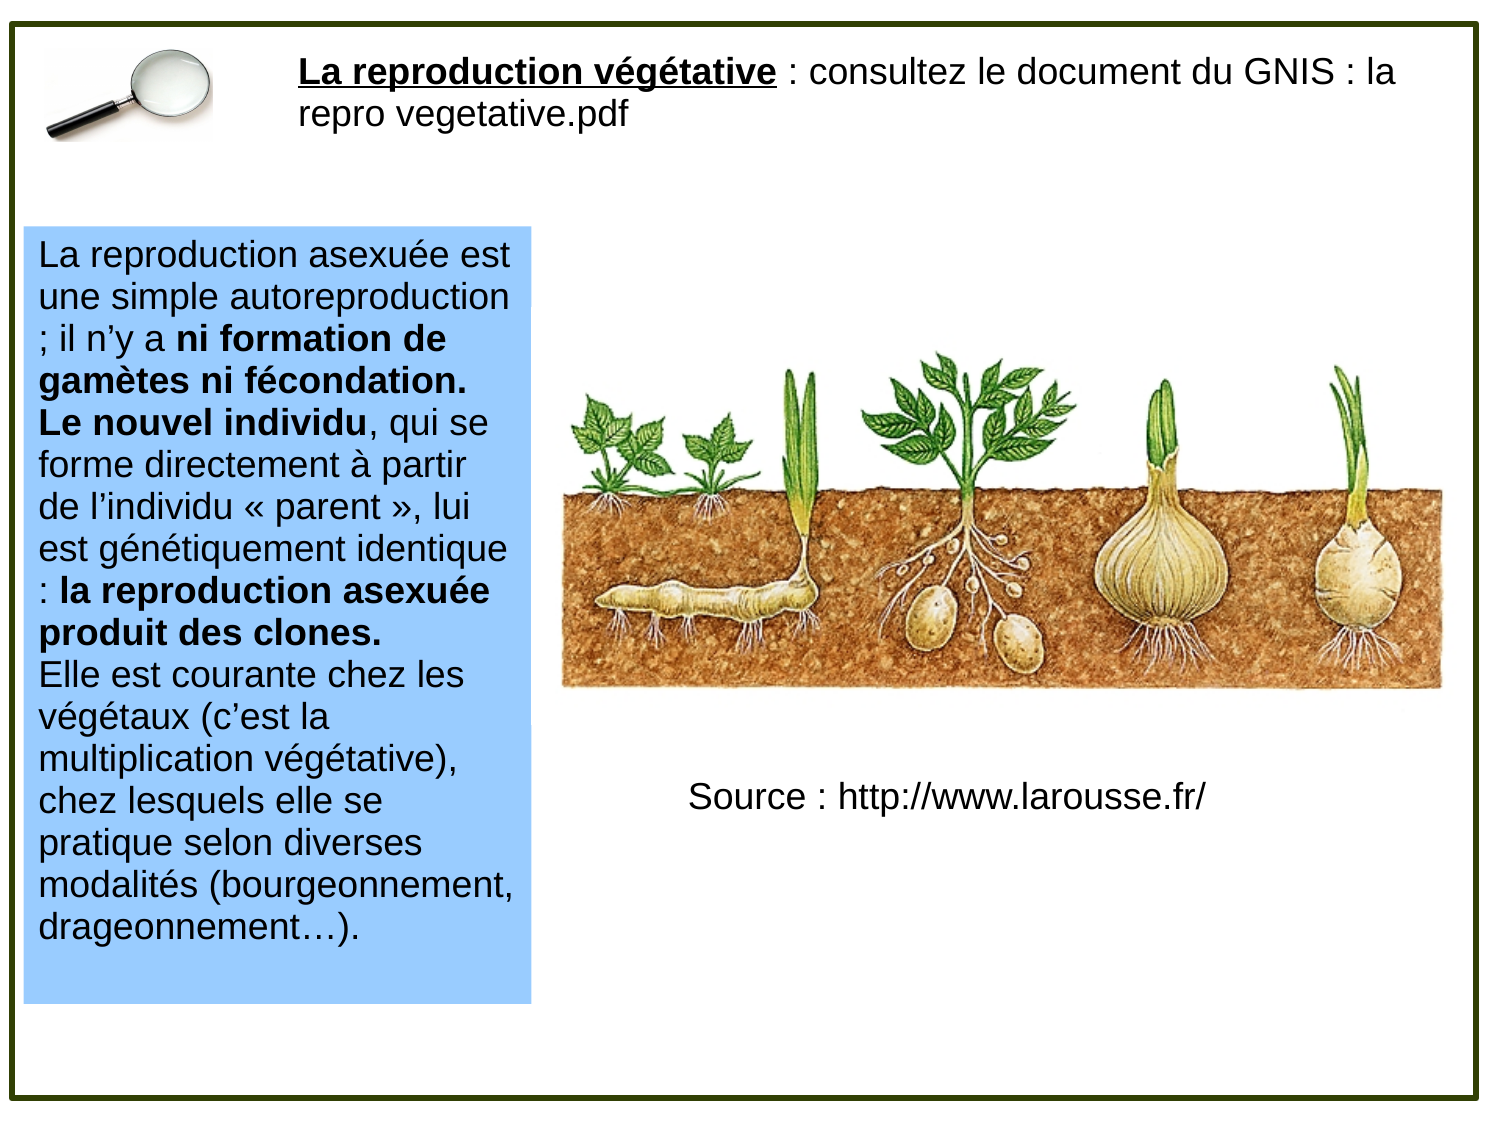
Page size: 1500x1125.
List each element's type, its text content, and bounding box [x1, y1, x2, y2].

text_box Source : http://www.larousse.fr/ [673, 767, 1382, 825]
picture [44, 48, 213, 142]
text_box La reproduction asexuée est une simple autoreproduction ; il n’y a ni formation de gamètes ni fécondation. Le nouvel individu, qui se forme directement à partir de l’individu « parent », lui est génétiquement identique : la reproduction asexuée produit des clones. Elle est courante chez les végétaux (c’est la multiplication végétative), chez lesquels elle se pratique selon diverses modalités (bourgeonnement, drageonnement…). [23, 226, 532, 1004]
picture [531, 307, 1469, 725]
text_box La reproduction végétative : consultez le document du GNIS : la repro vegetative.pdf [283, 42, 1418, 143]
